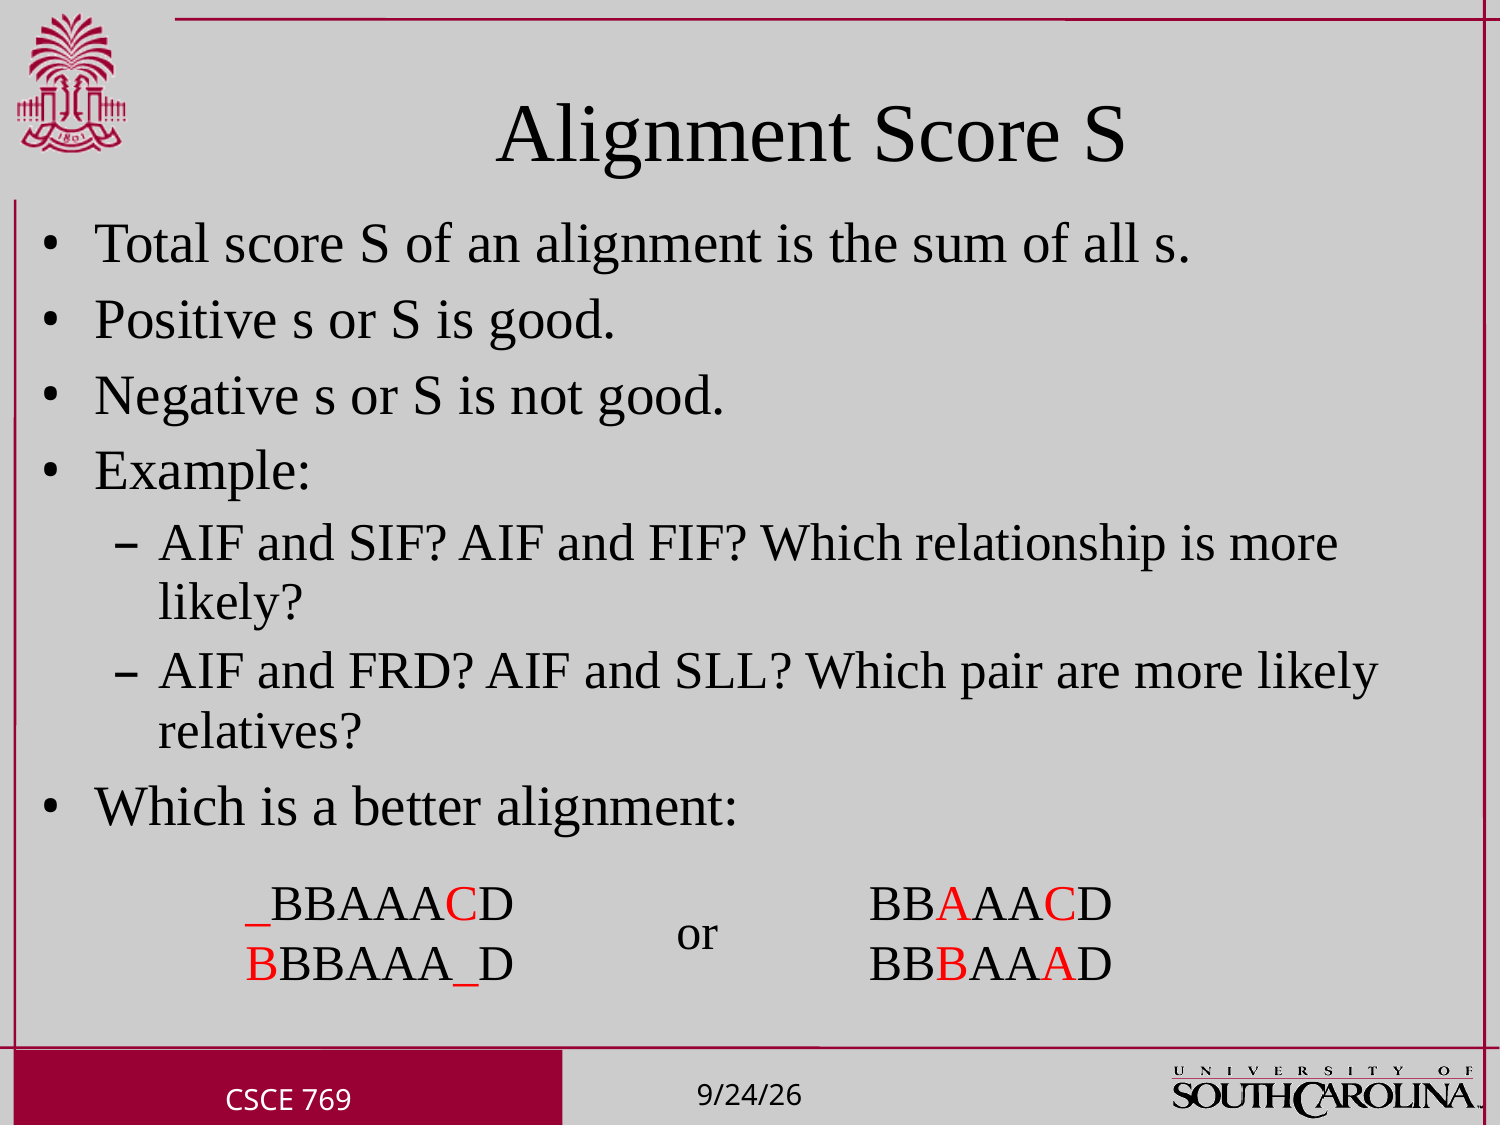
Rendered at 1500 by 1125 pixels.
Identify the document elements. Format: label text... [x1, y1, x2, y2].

picture [1162, 1050, 1483, 1125]
picture [12, 12, 131, 155]
text_box _BBAAACD BBBAAA_D [230, 862, 531, 998]
title Alignment Score S [174, 9, 1450, 188]
text_box or [661, 892, 734, 968]
list Total score S of an alignment is the sum of all s. Positive s or S is good. Negative s or S is not good. Example: AIF and SIF? AIF and FIF? Which relationship is more likely? AIF and FRD? AIF and SLL? Which pair are more likely relatives? Which is a better alignment: [24, 200, 1476, 851]
text_box BBAAACD BBBAAAD [854, 862, 1230, 998]
